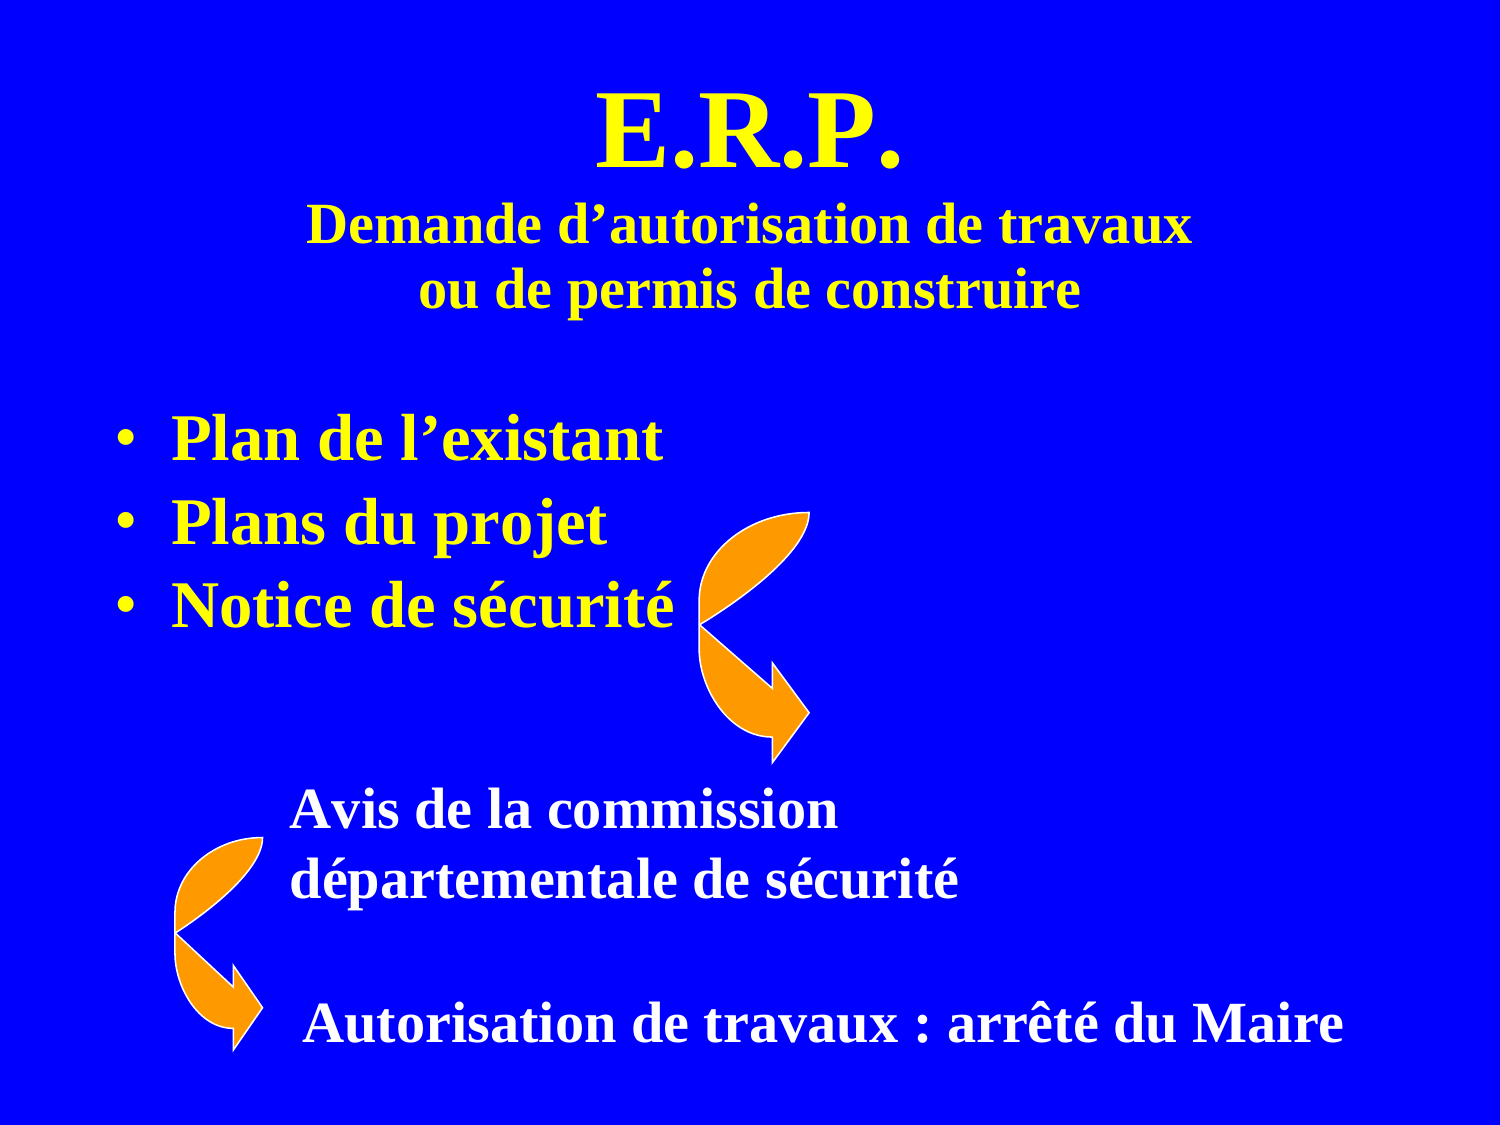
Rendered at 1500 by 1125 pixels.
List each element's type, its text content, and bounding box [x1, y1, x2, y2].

list Plan de l’existant Plans du projet Notice de sécurité [99, 399, 1375, 663]
text_box Autorisation de travaux : arrêté du Maire [287, 976, 1400, 1062]
text_box [174, 837, 263, 1051]
text_box [699, 512, 810, 763]
text_box Avis de la commission départementale de sécurité [274, 762, 1126, 918]
title E.R.P. Demande d’autorisation de travaux ou de permis de construire [112, 48, 1388, 339]
